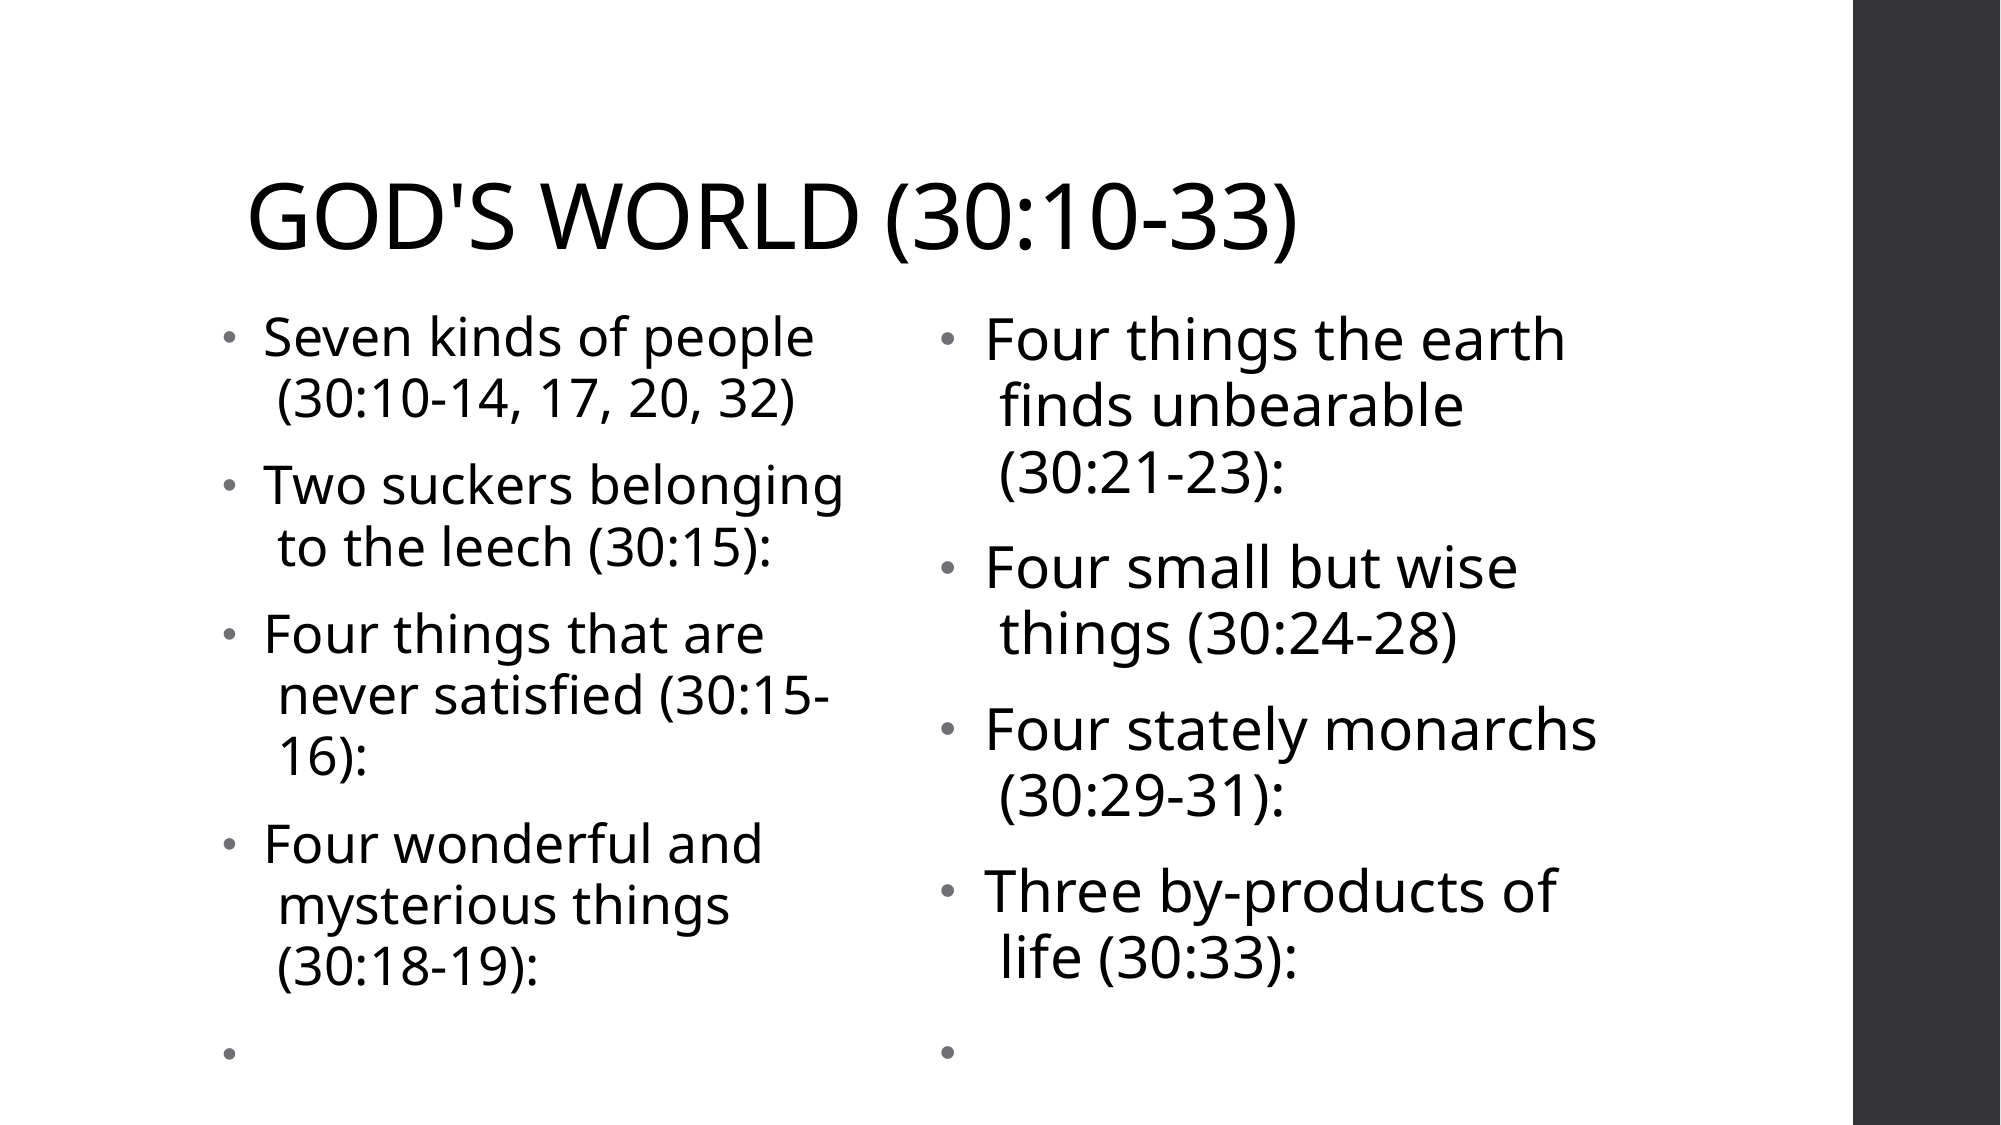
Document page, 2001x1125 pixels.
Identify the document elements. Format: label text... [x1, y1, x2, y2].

list Seven kinds of people (30:10-14, 17, 20, 32) Two suckers belonging to the leech (30:15): Four things that are never satisfied (30:15-16): Four wonderful and mysterious things (30:18-19): [207, 299, 900, 1014]
title GOD'S WORLD (30:10-33) [206, 60, 1797, 278]
list Four things the earth finds unbearable (30:21-23): Four small but wise things (30:24-28) Four stately monarchs (30:29-31): Three by-products of life (30:33): [924, 299, 1617, 1014]
